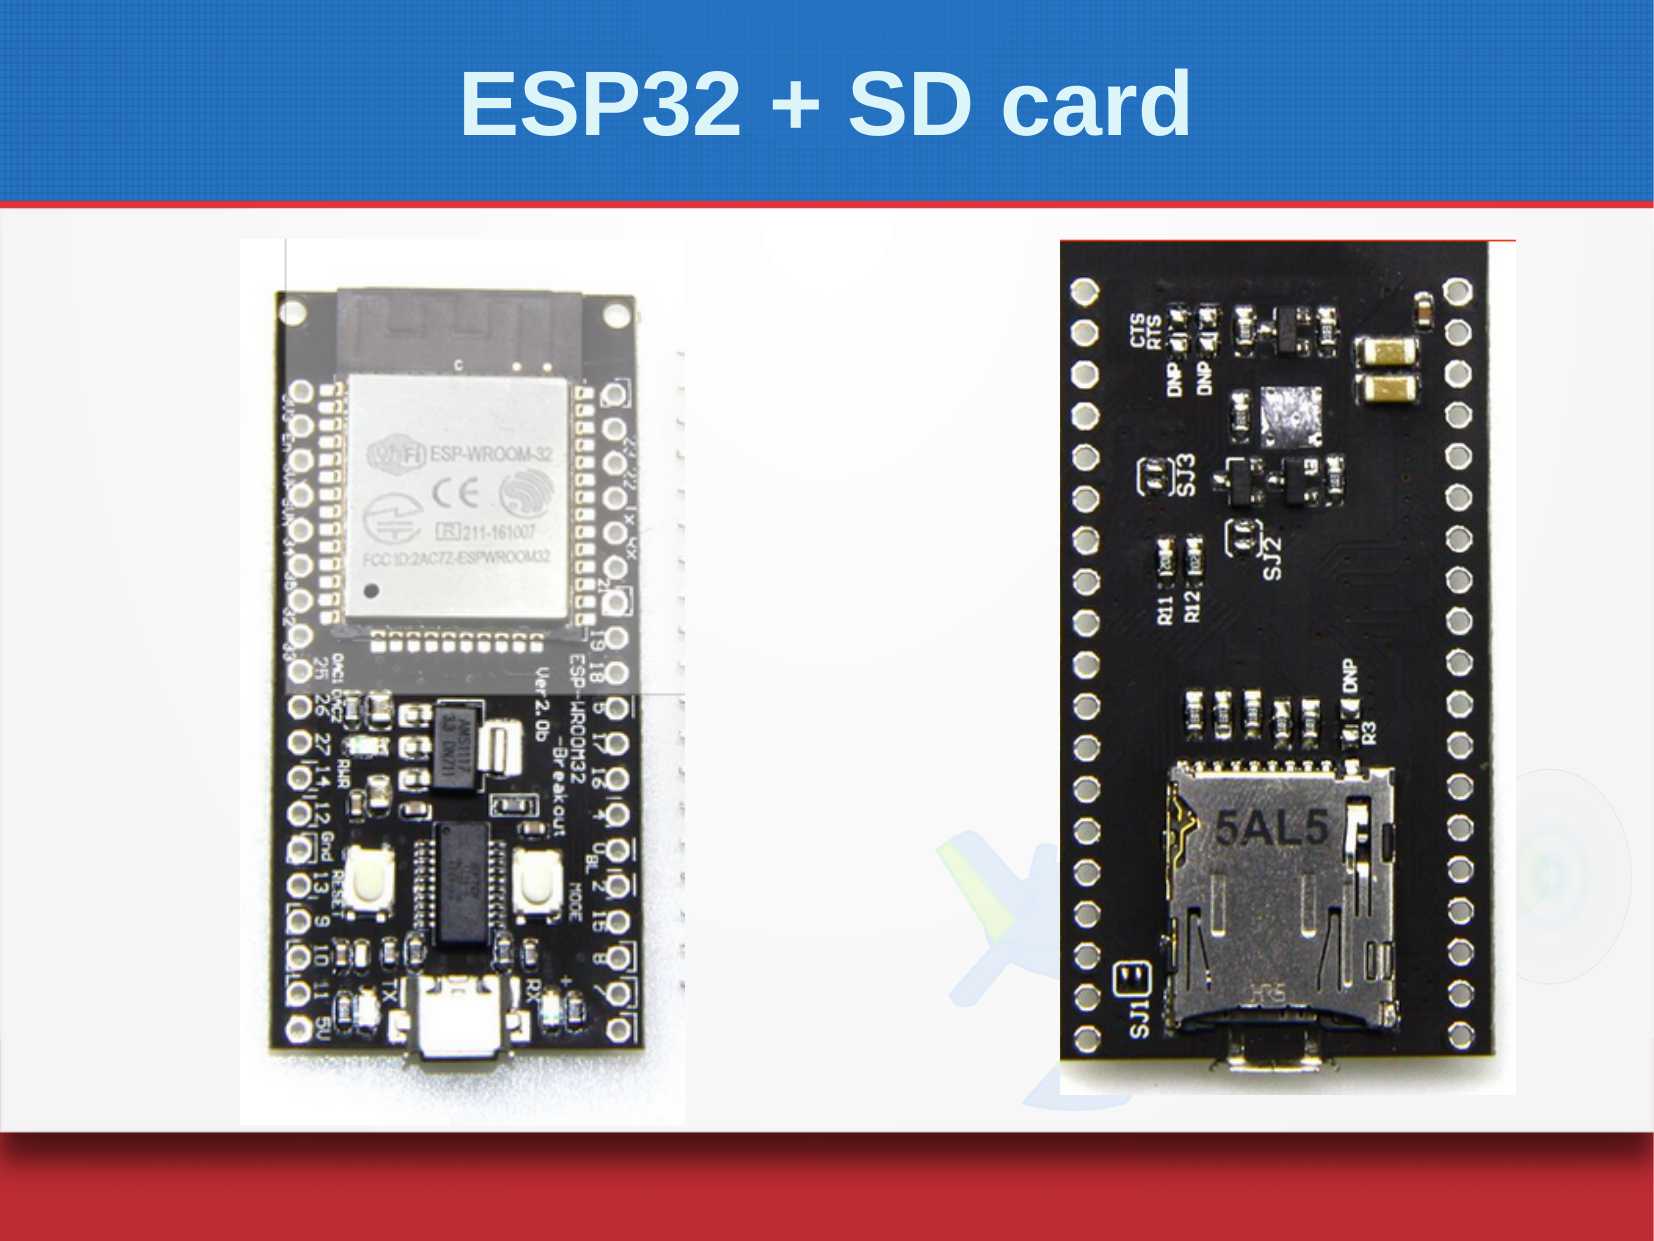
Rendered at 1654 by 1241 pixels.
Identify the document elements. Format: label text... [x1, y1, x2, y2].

picture [0, 0, 1654, 1241]
title ESP32 + SD card [82, 20, 1571, 186]
